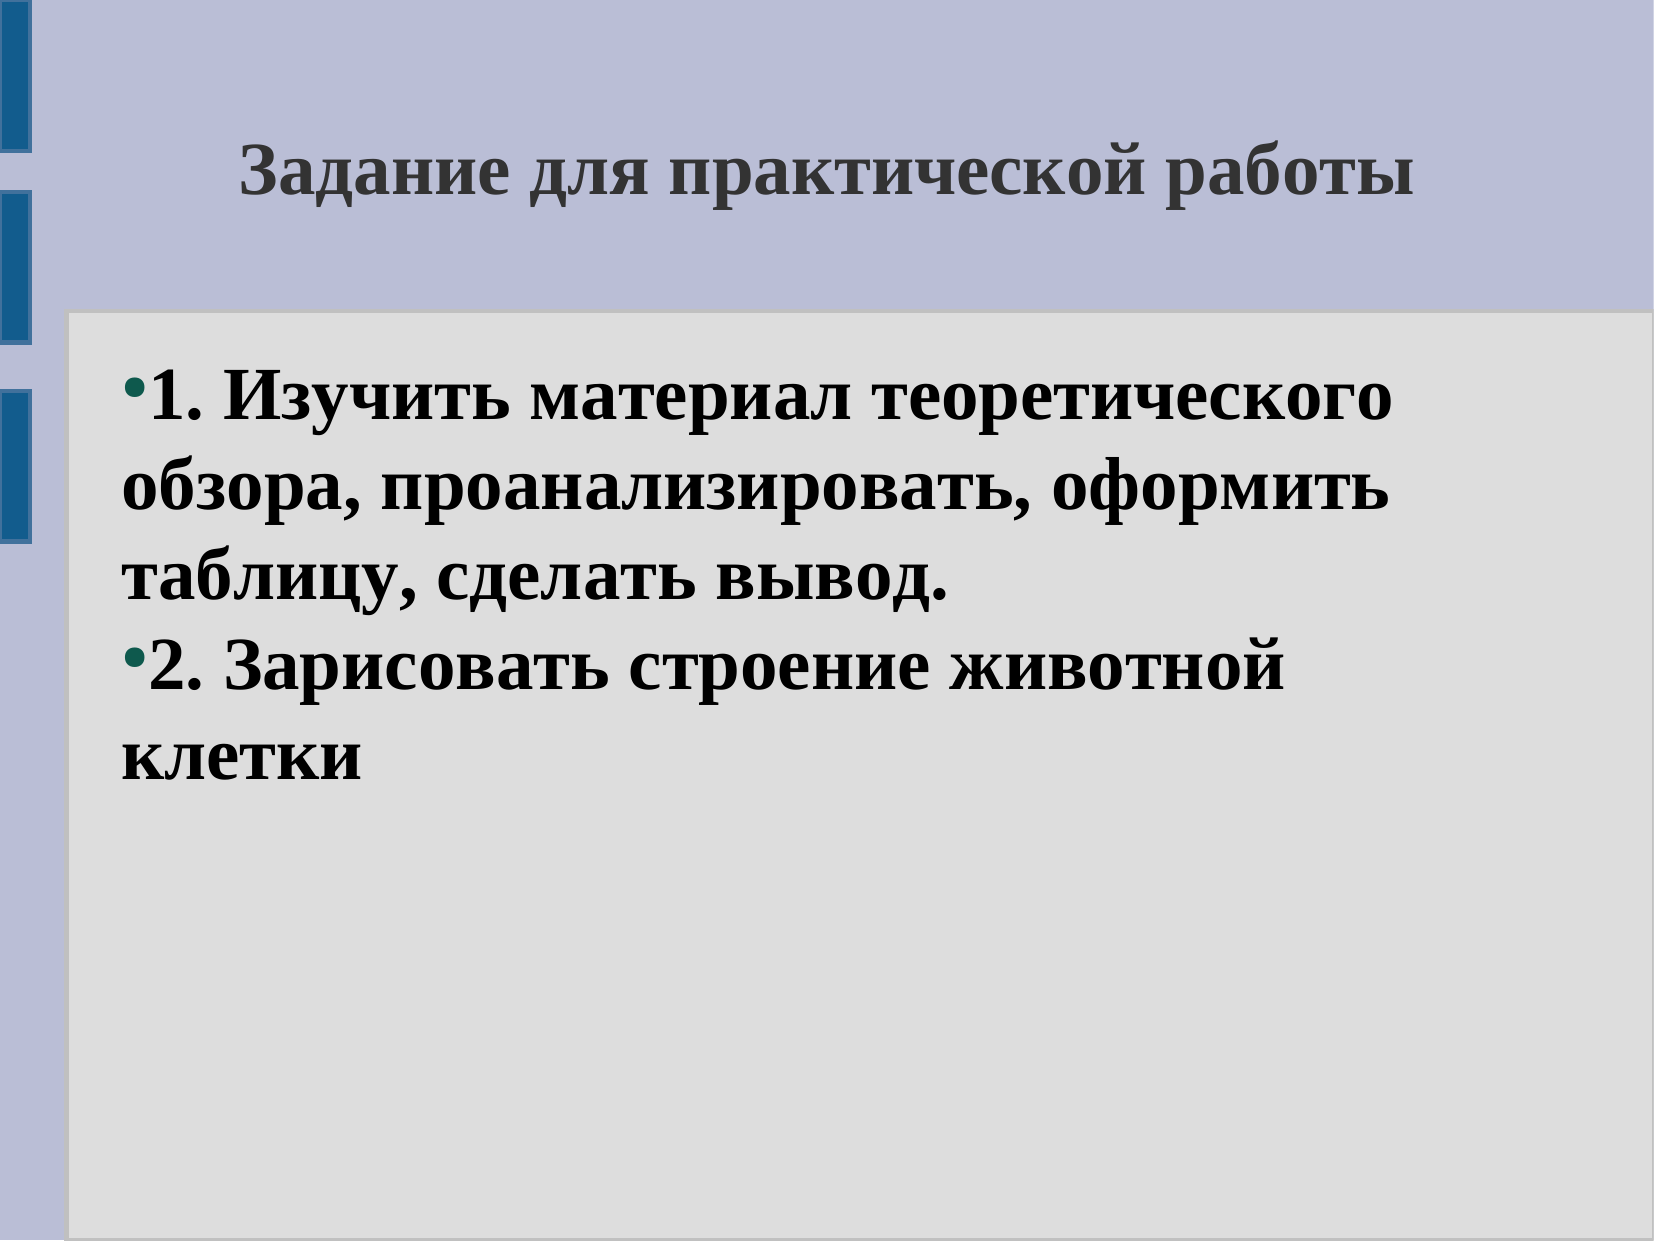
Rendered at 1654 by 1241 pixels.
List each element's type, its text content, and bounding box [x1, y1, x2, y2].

title Задание для практической работы [121, 91, 1534, 299]
list 1. Изучить материал теоретического обзора, проанализировать, оформить таблицу, сделать вывод. 2. Зарисовать строение животной клетки [121, 344, 1534, 1127]
